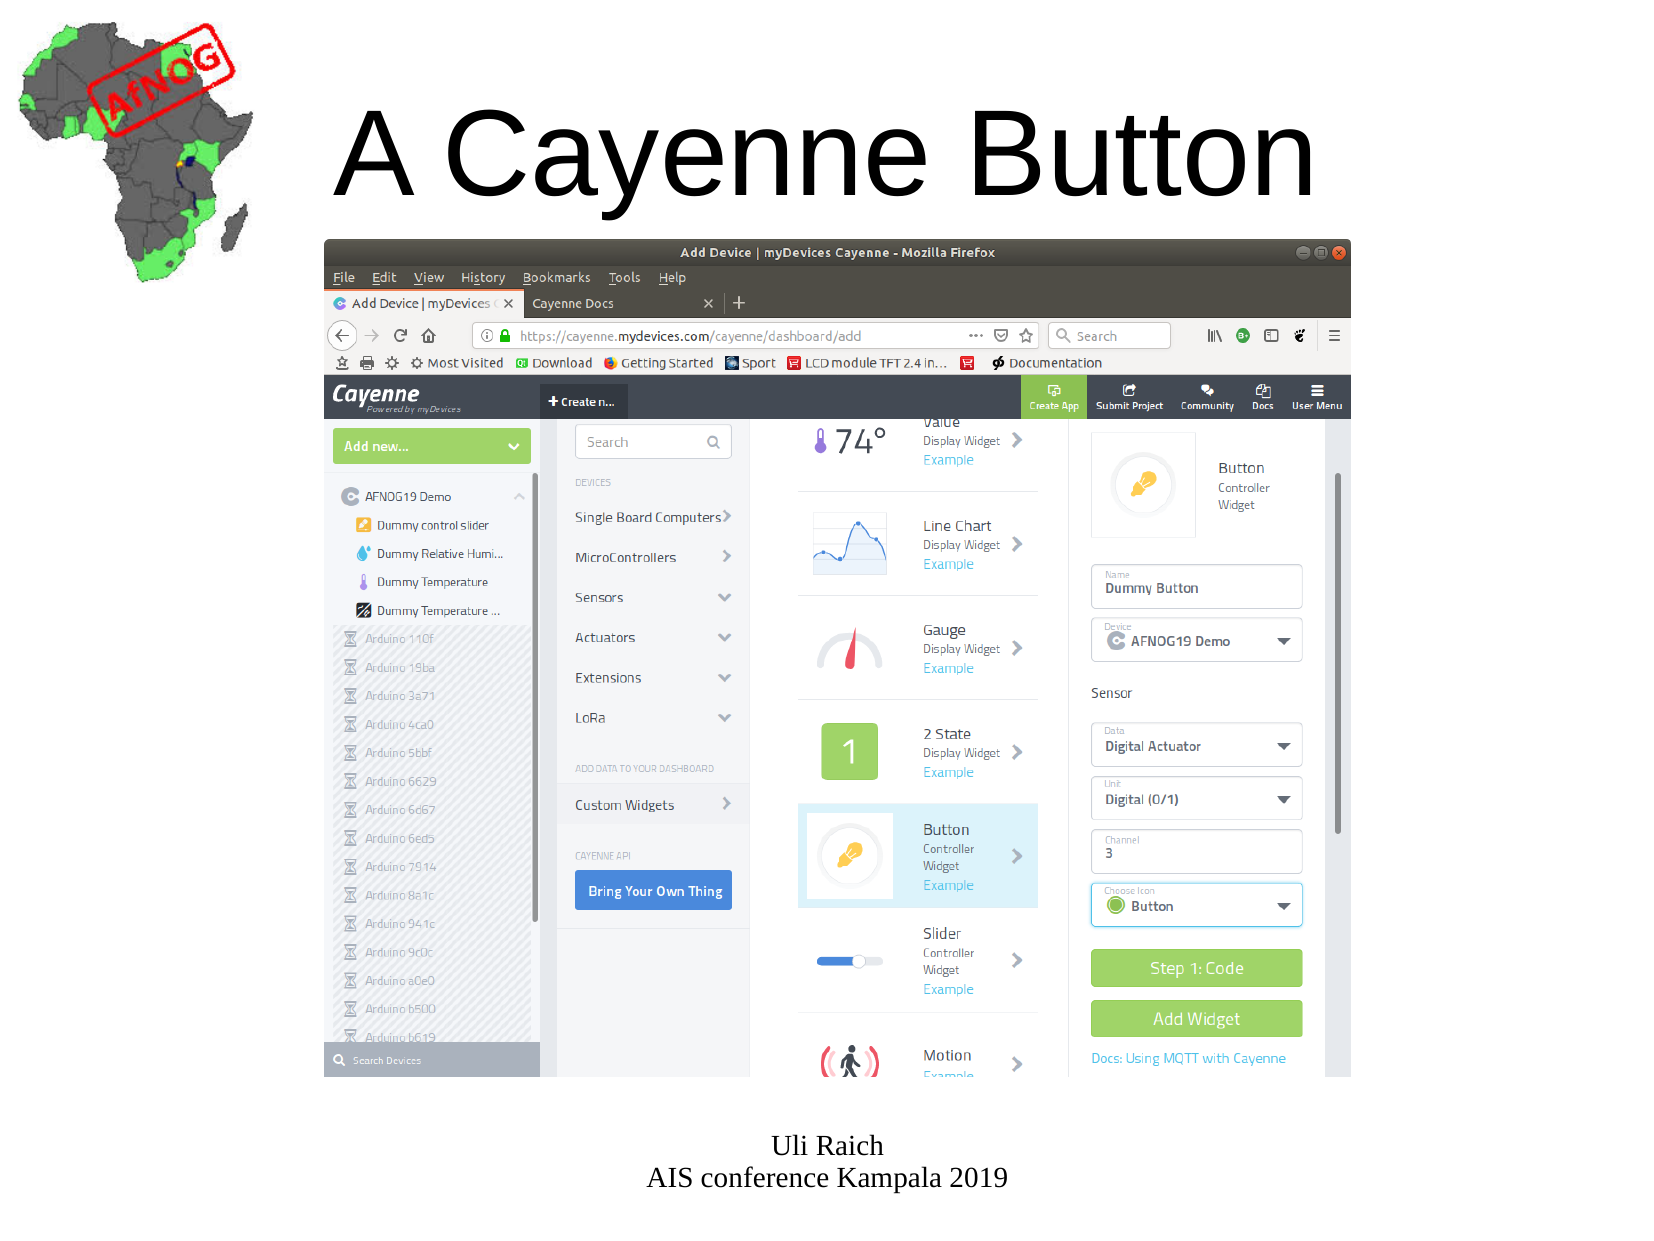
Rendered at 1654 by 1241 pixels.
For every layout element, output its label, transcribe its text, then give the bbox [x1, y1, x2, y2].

picture [9, 0, 259, 291]
title A Cayenne Button [82, 49, 1571, 257]
picture [324, 239, 1351, 1077]
